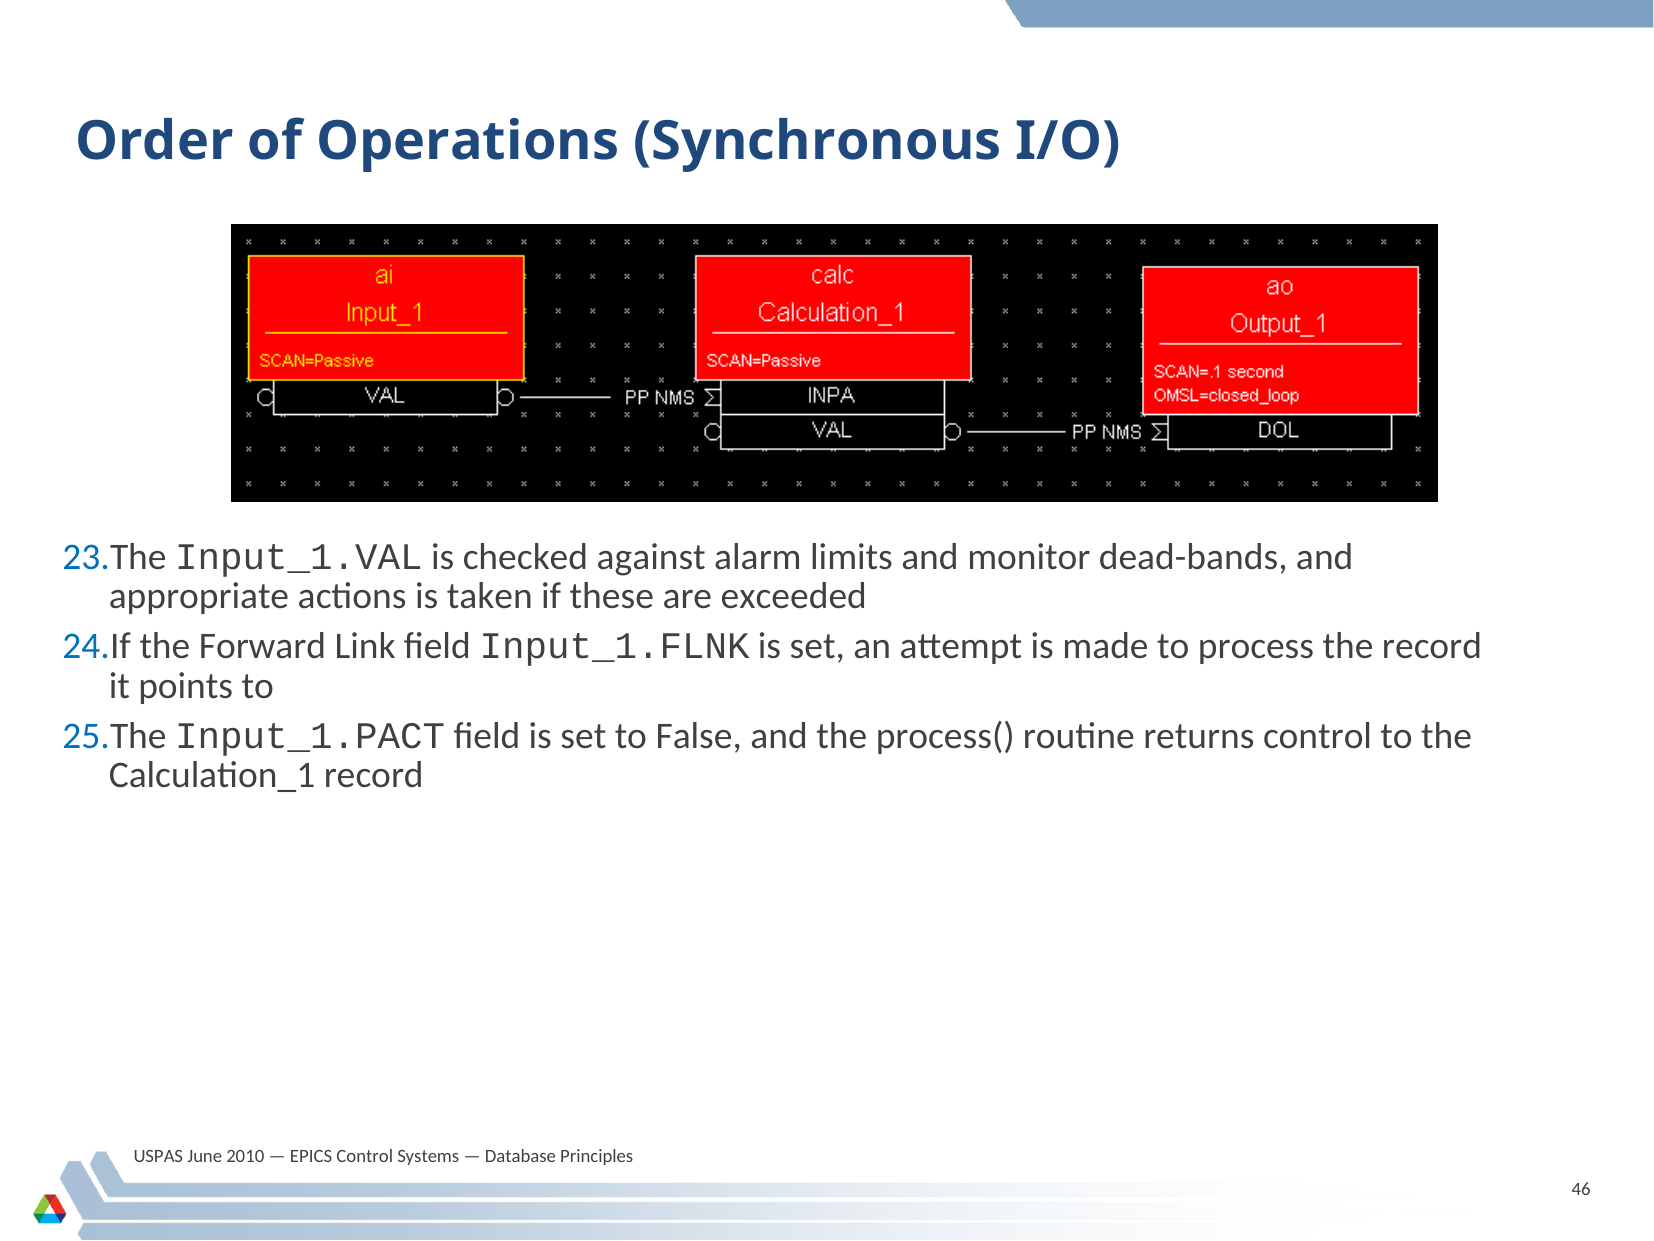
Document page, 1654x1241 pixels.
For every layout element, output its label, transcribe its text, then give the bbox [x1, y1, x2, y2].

list The Input_1.VAL is checked against alarm limits and monitor dead-bands, and appropriate actions is taken if these are exceeded If the Forward Link field Input_1.FLNK is set, an attempt is made to process the record it points to The Input_1.PACT field is set to False, and the process() routine returns control to the Calculation_1 record [62, 538, 1498, 818]
picture [231, 224, 1438, 502]
picture [0, 0, 1654, 29]
title Order of Operations (Synchronous I/O) [75, 45, 1426, 233]
picture [0, 1143, 1654, 1240]
